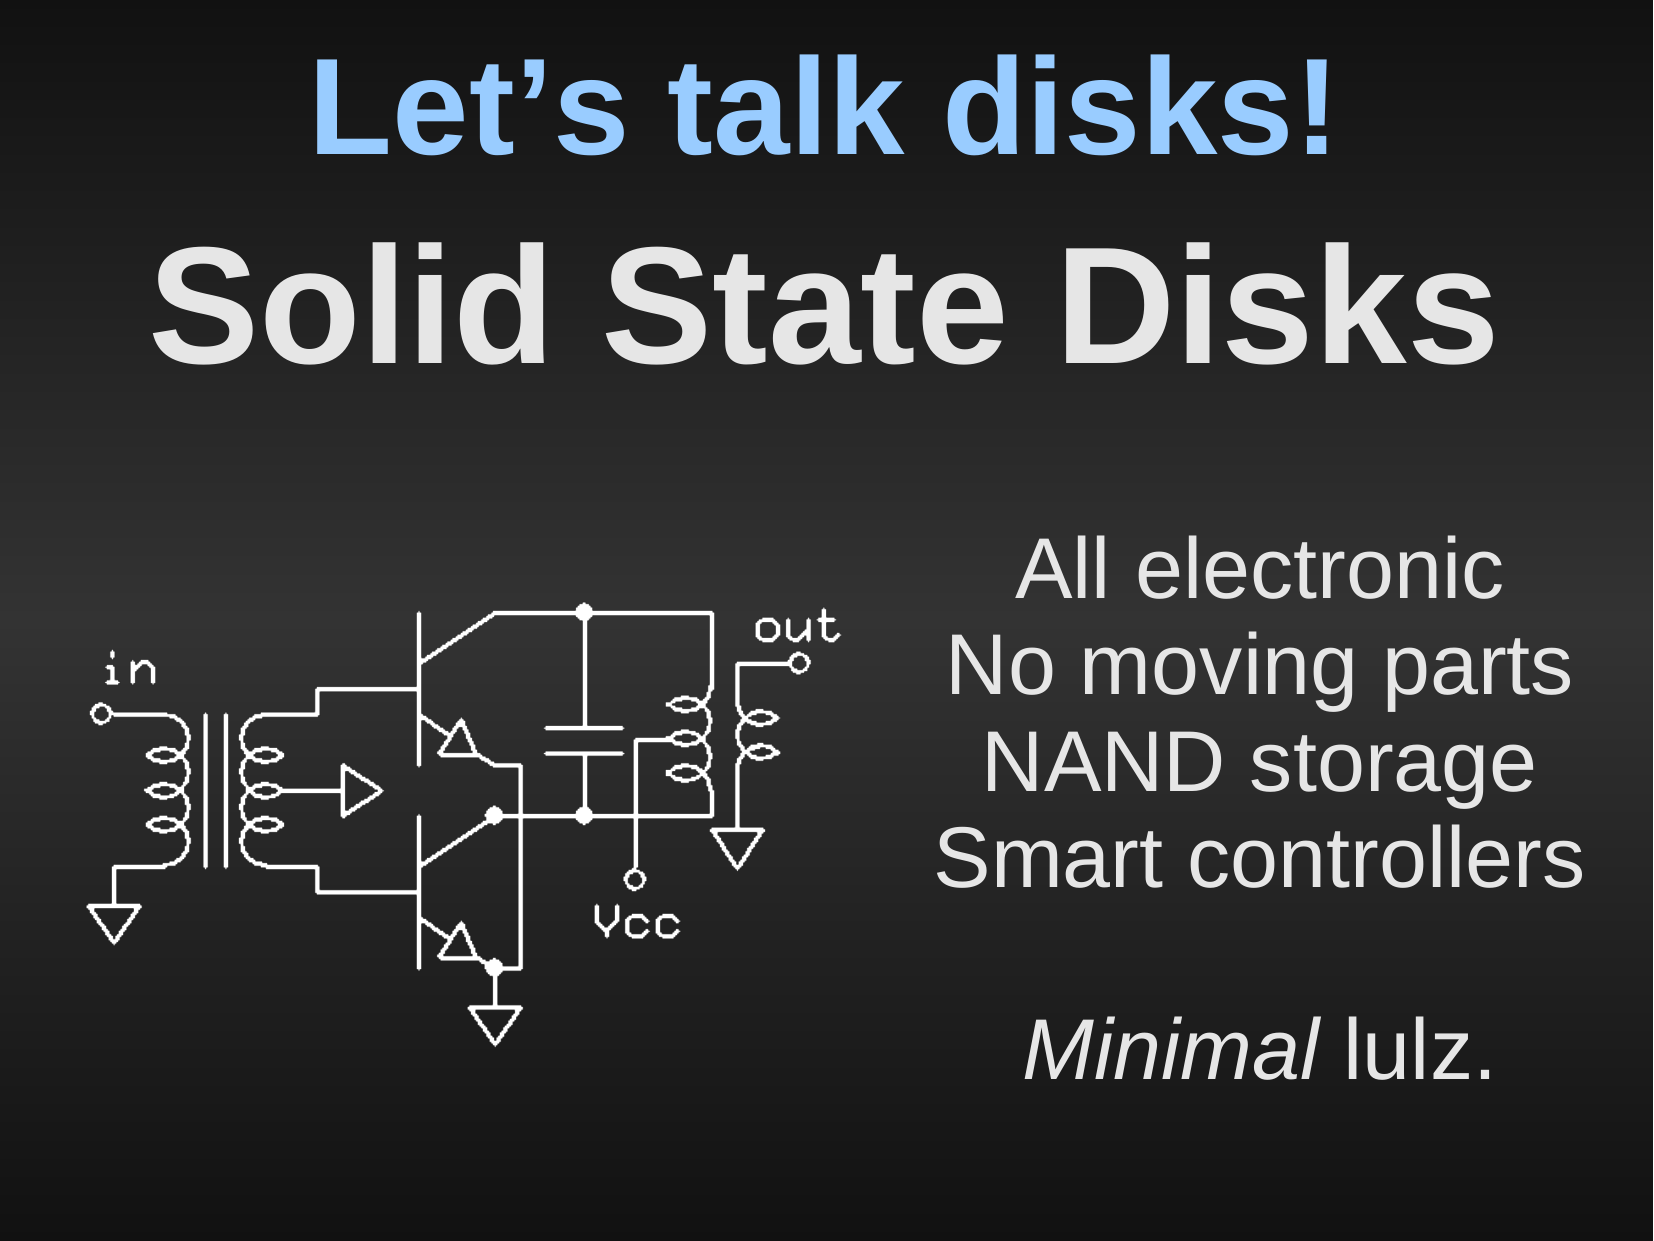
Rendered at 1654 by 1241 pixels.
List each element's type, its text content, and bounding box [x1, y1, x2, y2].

title All electronic No moving parts NAND storage Smart controllers Minimal lulz. [870, 436, 1651, 1241]
title Solid State Disks [0, 212, 1651, 946]
picture [12, 511, 886, 1096]
title Let’s talk disks! [0, 2, 1651, 211]
